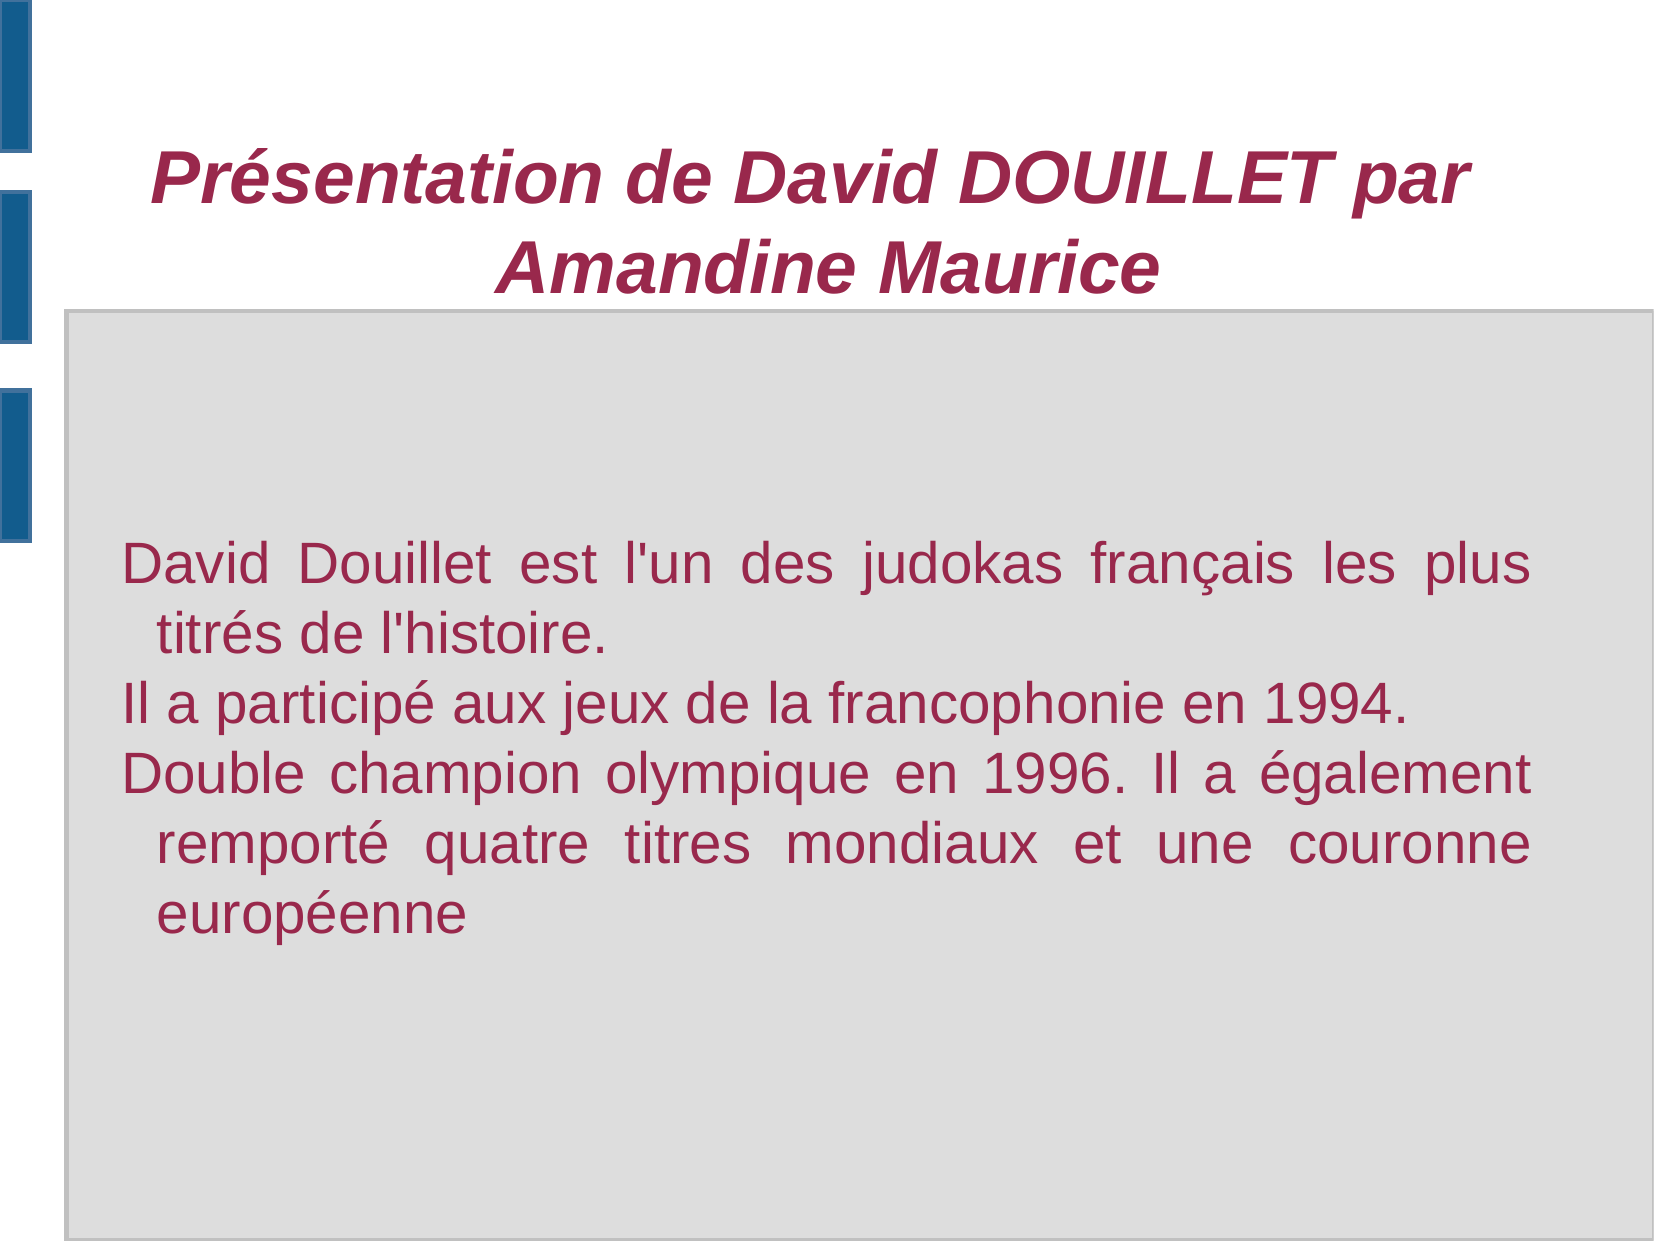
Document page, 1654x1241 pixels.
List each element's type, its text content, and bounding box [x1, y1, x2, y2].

title Présentation de David DOUILLET par Amandine Maurice [88, 127, 1534, 310]
subtitle David Douillet est l'un des judokas français les plus titrés de l'histoire. Il a participé aux jeux de la francophonie en 1994. Double champion olympique en 1996. Il a également remporté quatre titres mondiaux et une couronne européenne [121, 523, 1534, 948]
